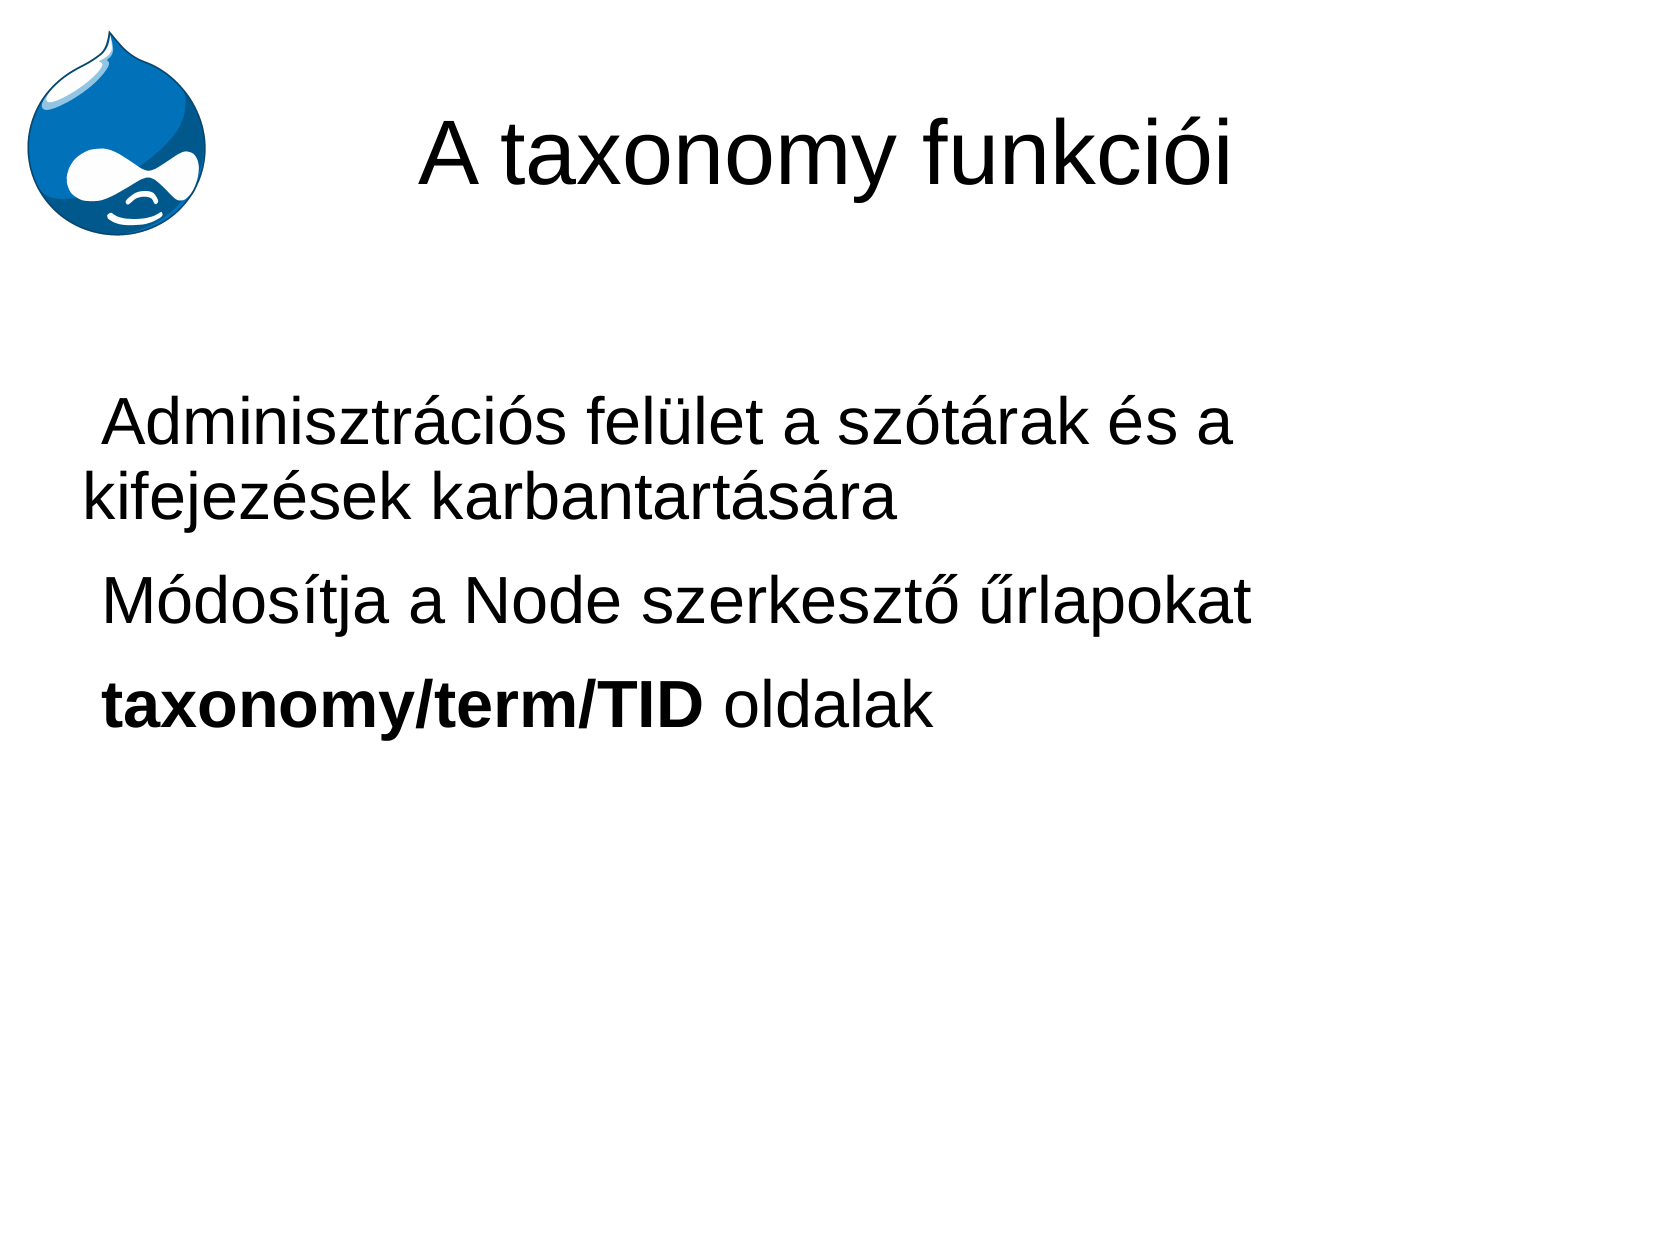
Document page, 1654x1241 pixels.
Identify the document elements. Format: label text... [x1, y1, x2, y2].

list Adminisztrációs felület a szótárak és a kifejezések karbantartására Módosítja a Node szerkesztő űrlapokat taxonomy/term/TID oldalak [82, 383, 1571, 1109]
picture [26, 29, 207, 237]
title A taxonomy funkciói [82, 49, 1571, 257]
